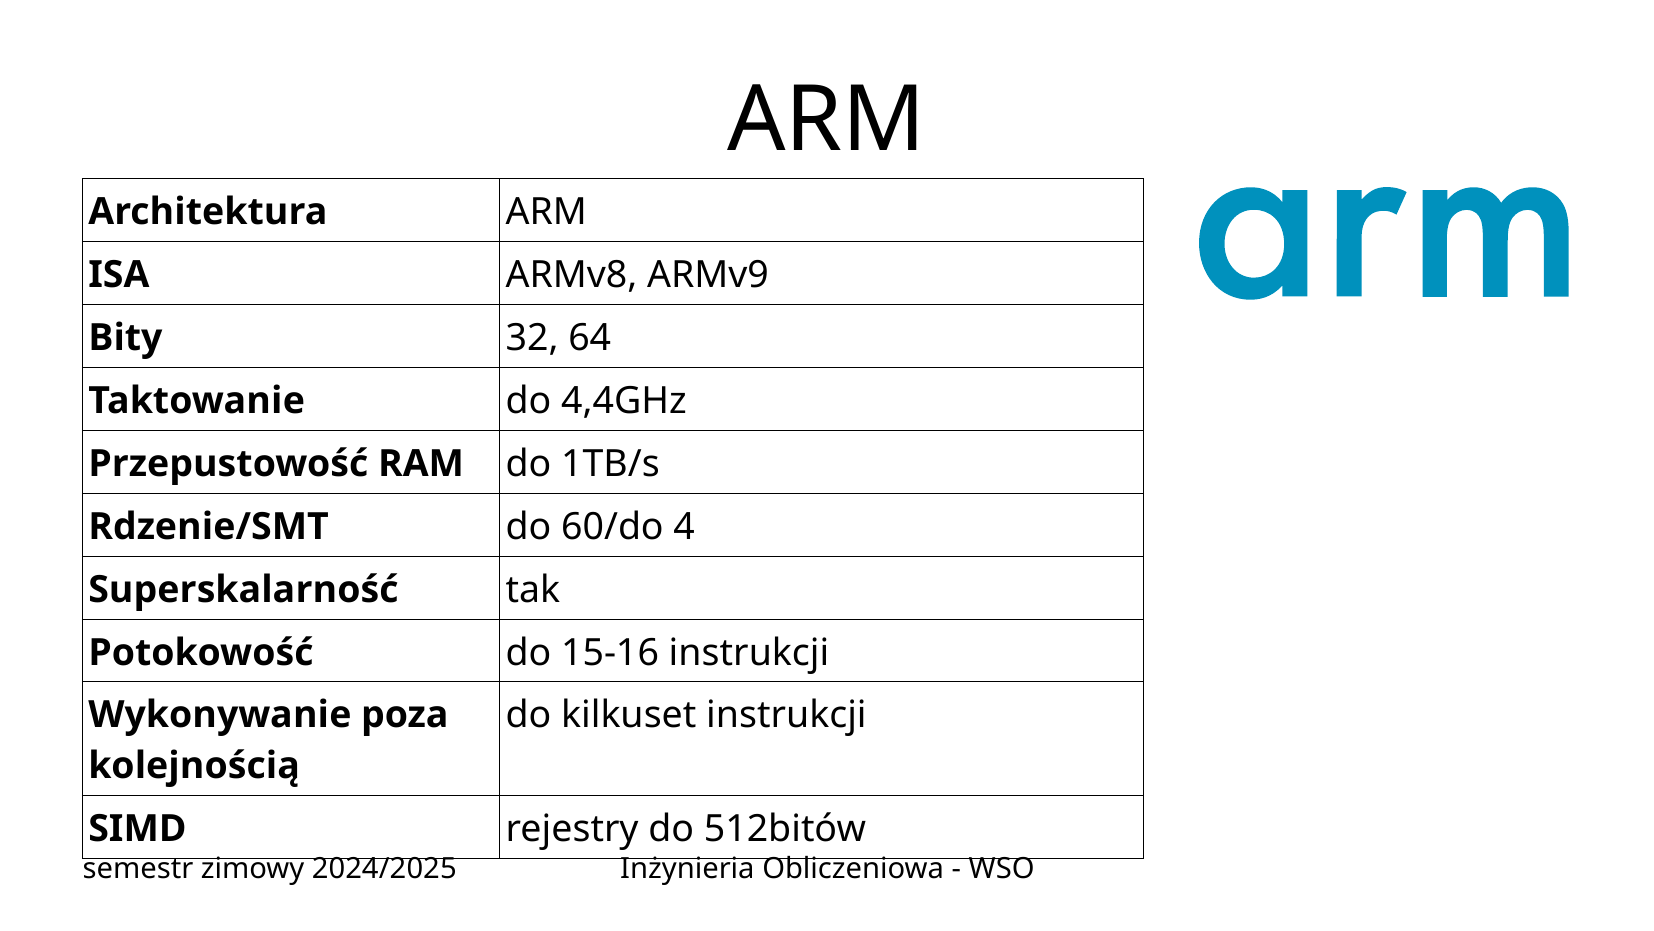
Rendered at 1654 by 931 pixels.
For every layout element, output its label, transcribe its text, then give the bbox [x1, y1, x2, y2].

table_cell tak [500, 557, 1143, 619]
table_cell Przepustowość RAM [83, 431, 499, 493]
table_cell ISA [83, 242, 499, 304]
table_cell do 15-16 instrukcji [500, 620, 1143, 681]
table_cell Superskalarność [83, 557, 499, 619]
table_cell SIMD [83, 796, 499, 858]
table_header Architektura [83, 179, 499, 241]
table_header ARM [500, 179, 1143, 241]
table_cell Bity [83, 305, 499, 367]
table_cell rejestry do 512bitów [500, 796, 1143, 858]
table_cell do kilkuset instrukcji [500, 682, 1143, 795]
table_cell Wykonywanie poza kolejnością [83, 682, 499, 795]
table_cell Rdzenie/SMT [83, 494, 499, 556]
table_cell ARMv8, ARMv9 [500, 242, 1143, 304]
table_cell 32, 64 [500, 305, 1143, 367]
table_cell Potokowość [83, 620, 499, 681]
table_cell do 1TB/s [500, 431, 1143, 493]
title ARM [82, 37, 1571, 193]
picture [1197, 185, 1570, 302]
table_cell Taktowanie [83, 368, 499, 430]
table_cell do 60/do 4 [500, 494, 1143, 556]
table_cell do 4,4GHz [500, 368, 1143, 430]
